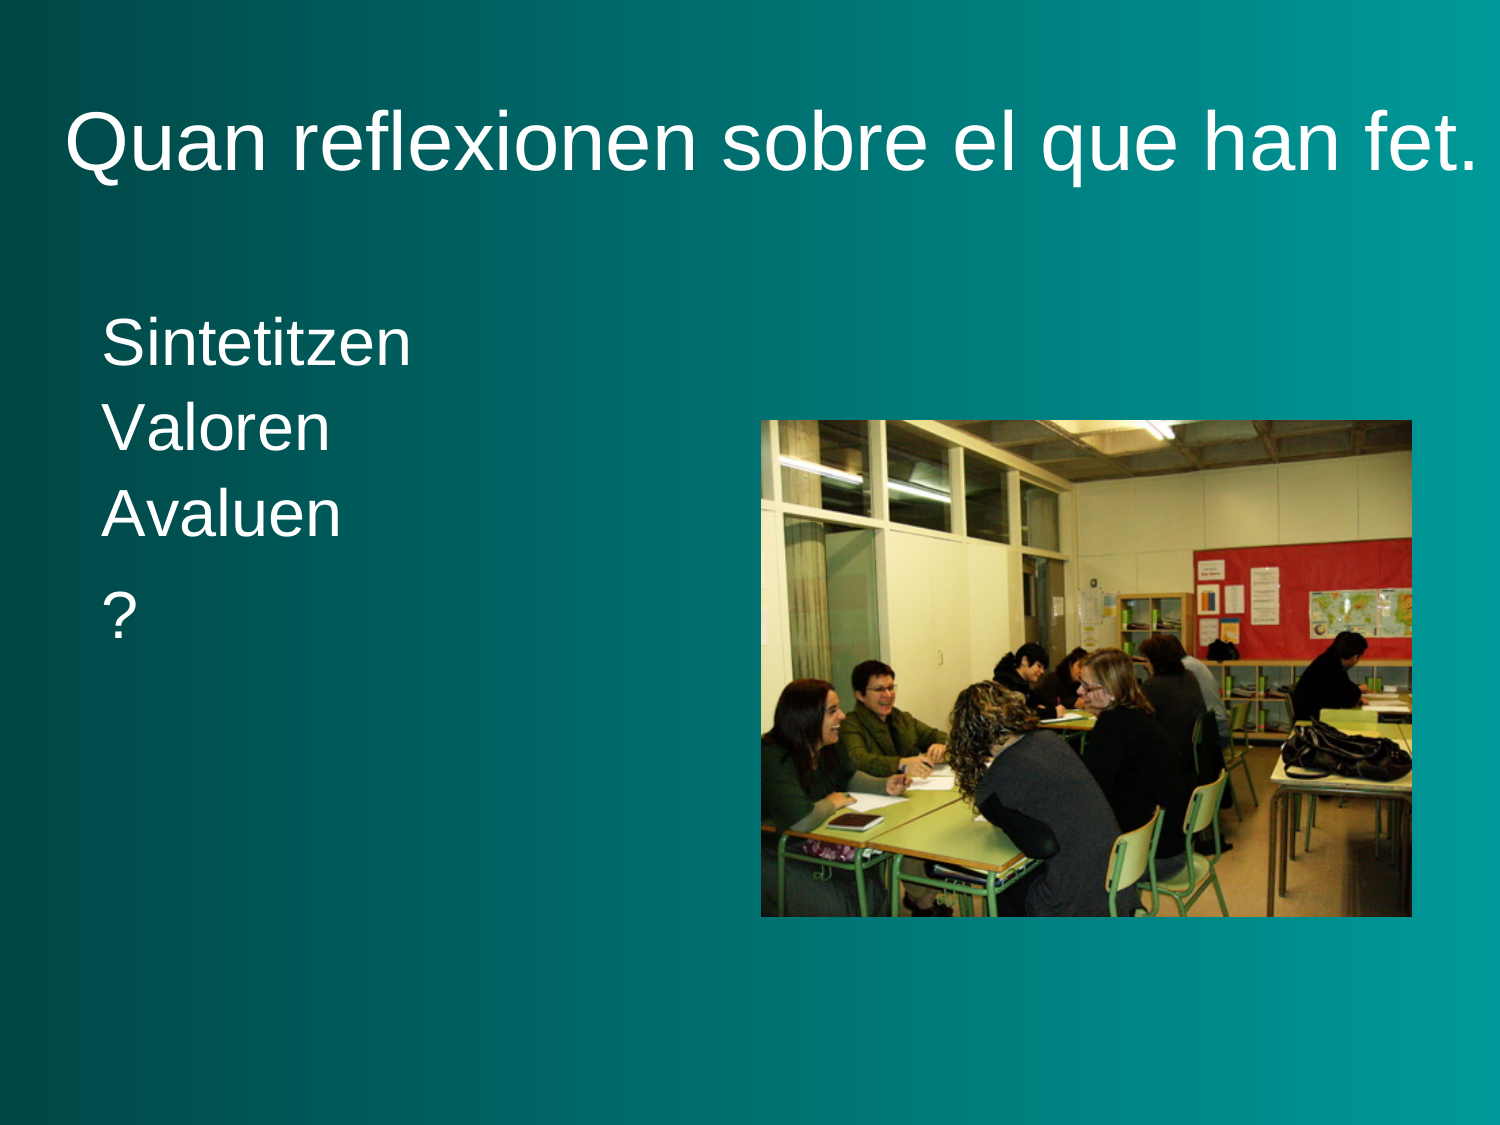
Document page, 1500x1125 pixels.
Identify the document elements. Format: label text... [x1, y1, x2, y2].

picture [761, 665, 1412, 917]
text_box Quan reflexionen sobre el que han fet. Sintetitzen Valoren Avaluen ? [50, 74, 1500, 665]
